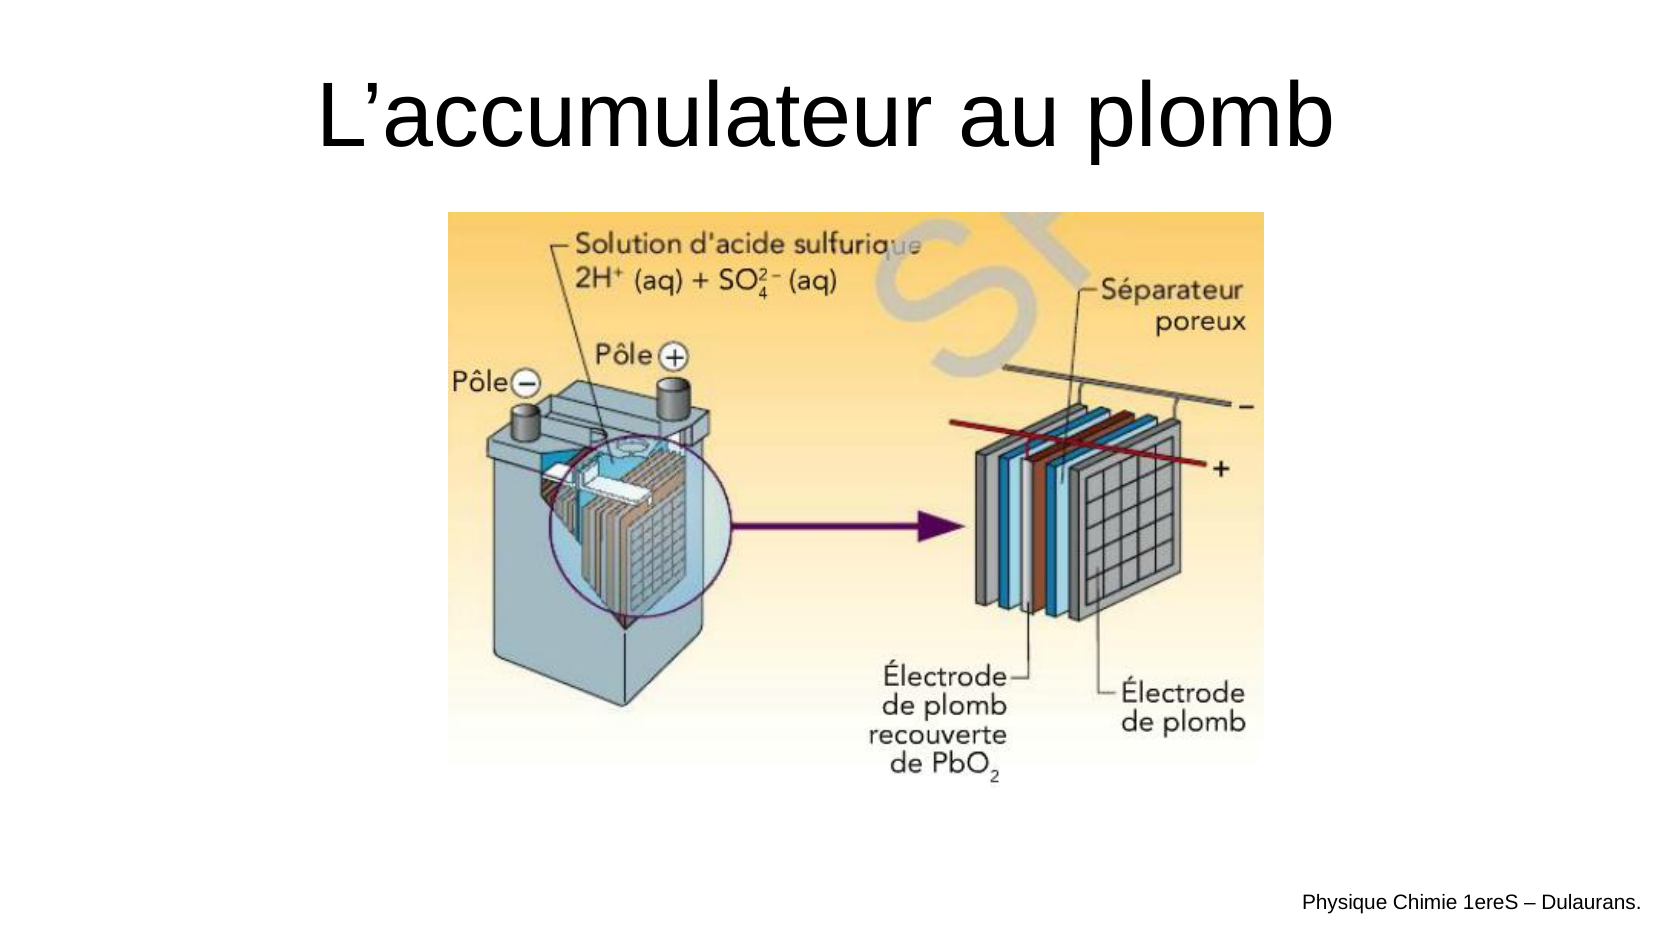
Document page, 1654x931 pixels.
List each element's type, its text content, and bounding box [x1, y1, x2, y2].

title L’accumulateur au plomb [82, 37, 1571, 193]
picture [448, 212, 1264, 804]
text_box Physique Chimie 1ereS – Dulaurans. [1287, 883, 1654, 931]
